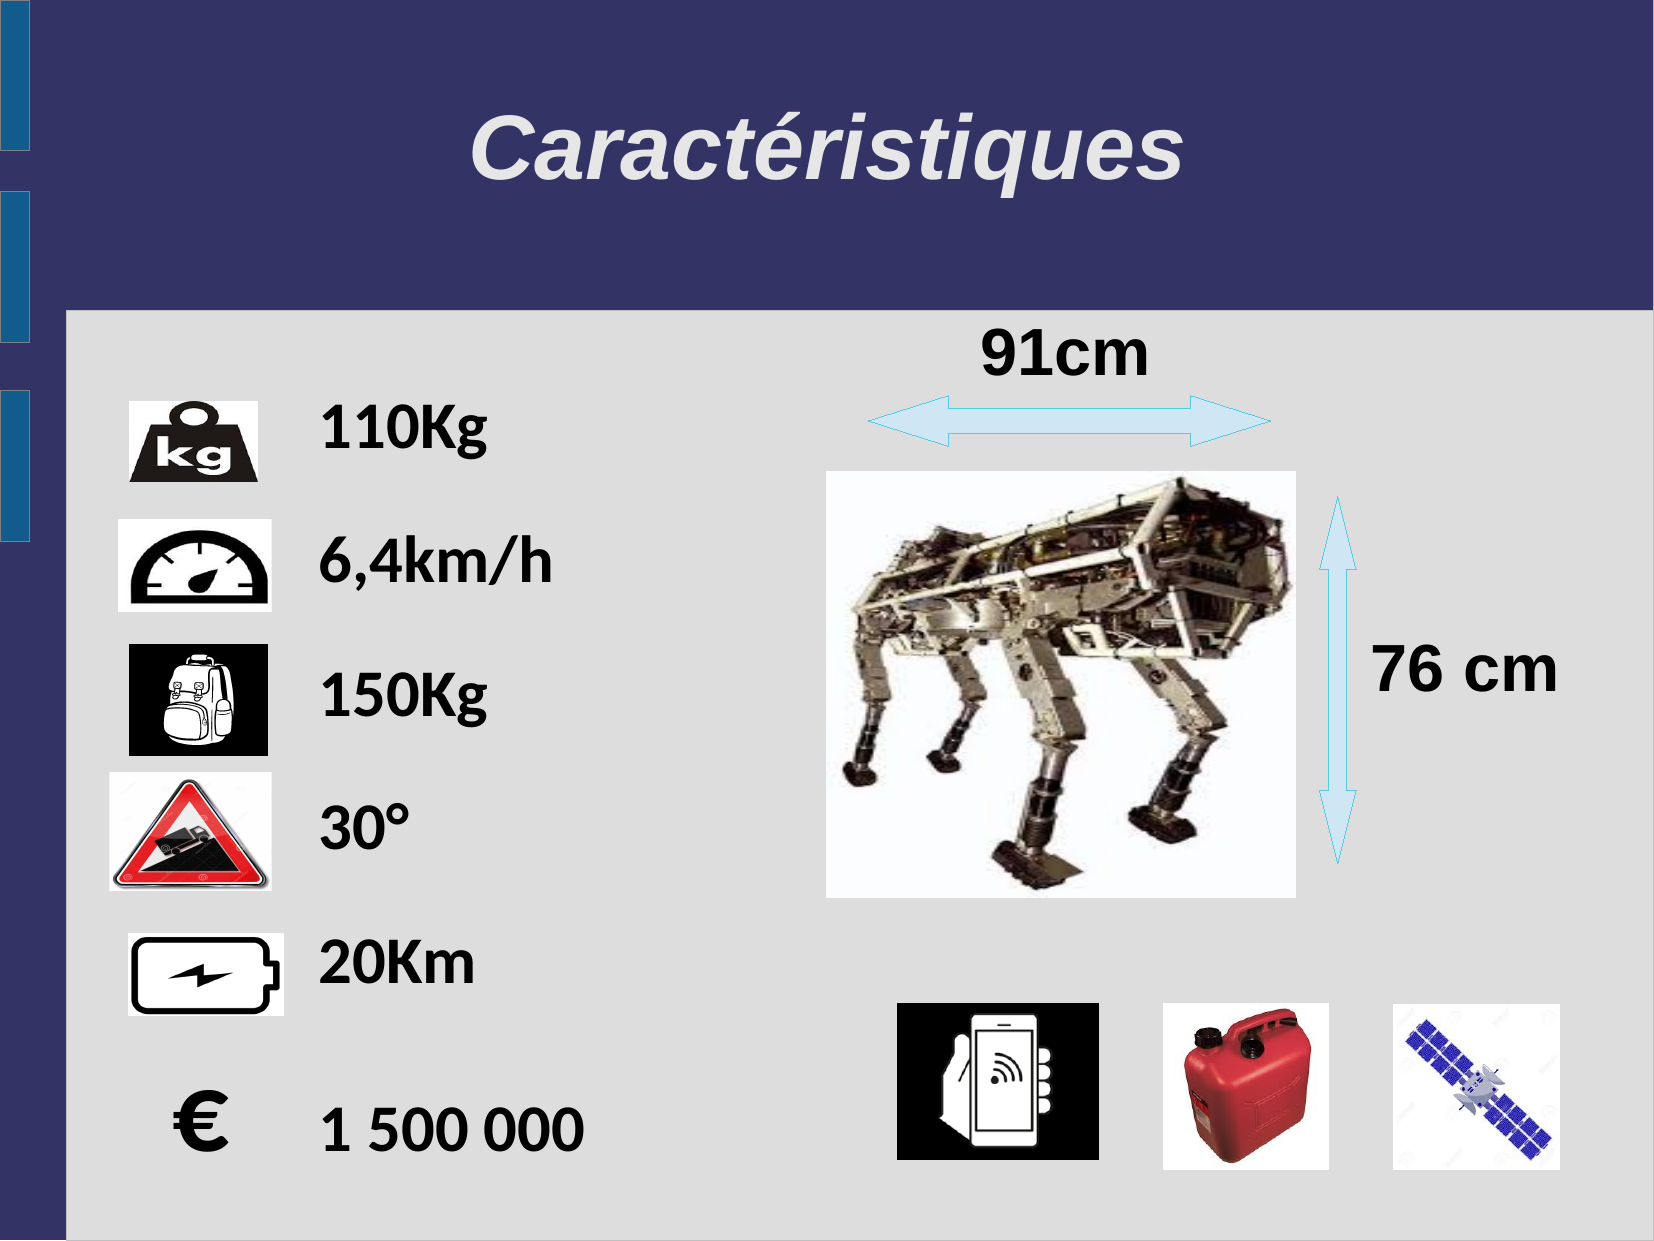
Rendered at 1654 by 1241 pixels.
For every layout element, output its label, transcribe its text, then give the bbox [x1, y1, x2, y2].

text_box 76 cm [1356, 623, 1583, 720]
picture [129, 401, 258, 482]
picture [1393, 1004, 1560, 1170]
picture [897, 1003, 1099, 1160]
picture [118, 519, 272, 612]
picture [129, 644, 268, 756]
picture [128, 933, 284, 1016]
text_box 110Kg 6,4km/h 150Kg 30° 20Km € 1 500 000 [82, 258, 1474, 1241]
text_box [868, 395, 1271, 447]
picture [109, 772, 272, 891]
picture [826, 471, 1296, 898]
title Caractéristiques [121, 43, 1534, 251]
picture [1163, 1003, 1329, 1170]
text_box [1319, 496, 1357, 864]
text_box 91cm [965, 307, 1186, 403]
